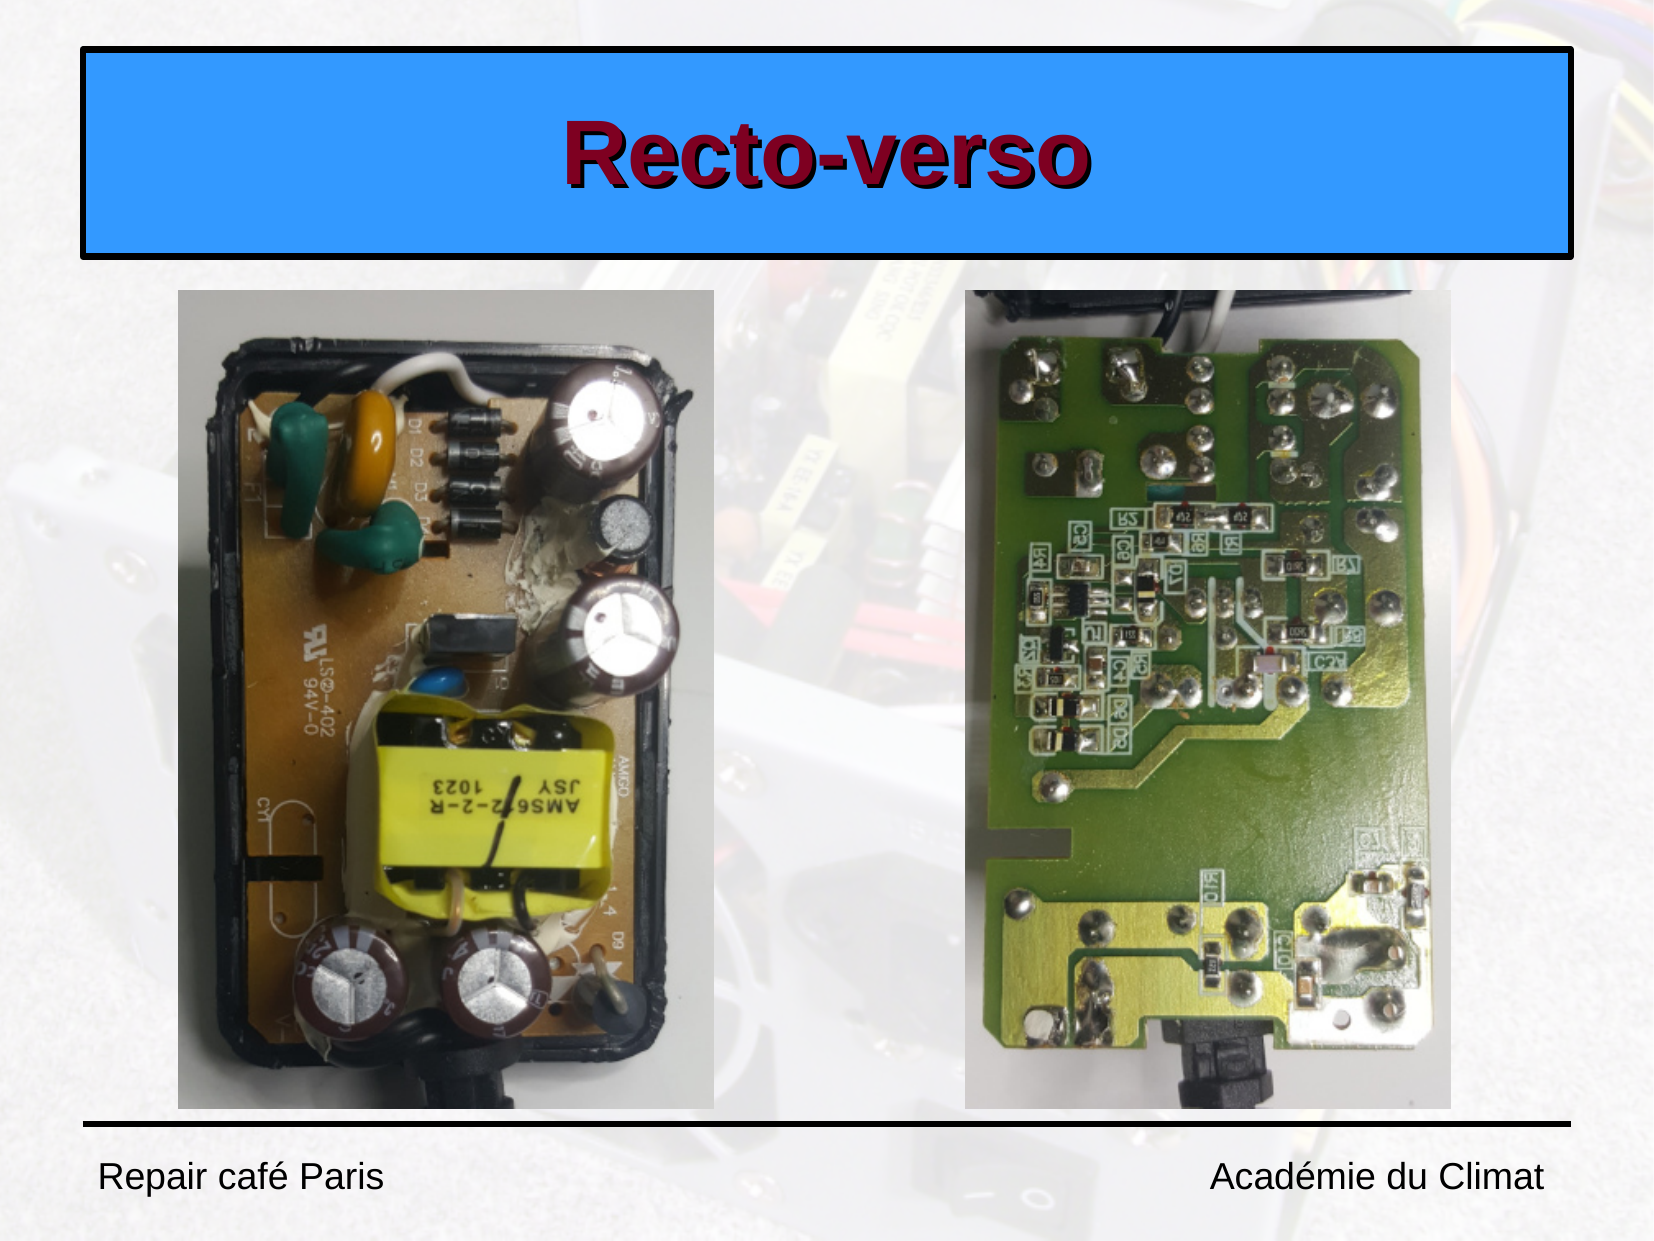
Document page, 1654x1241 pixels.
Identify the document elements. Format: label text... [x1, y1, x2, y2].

picture [0, 0, 1654, 1241]
text_box Repair café Paris Académie du Climat [82, 1147, 1571, 1205]
title Recto-verso [82, 49, 1571, 257]
